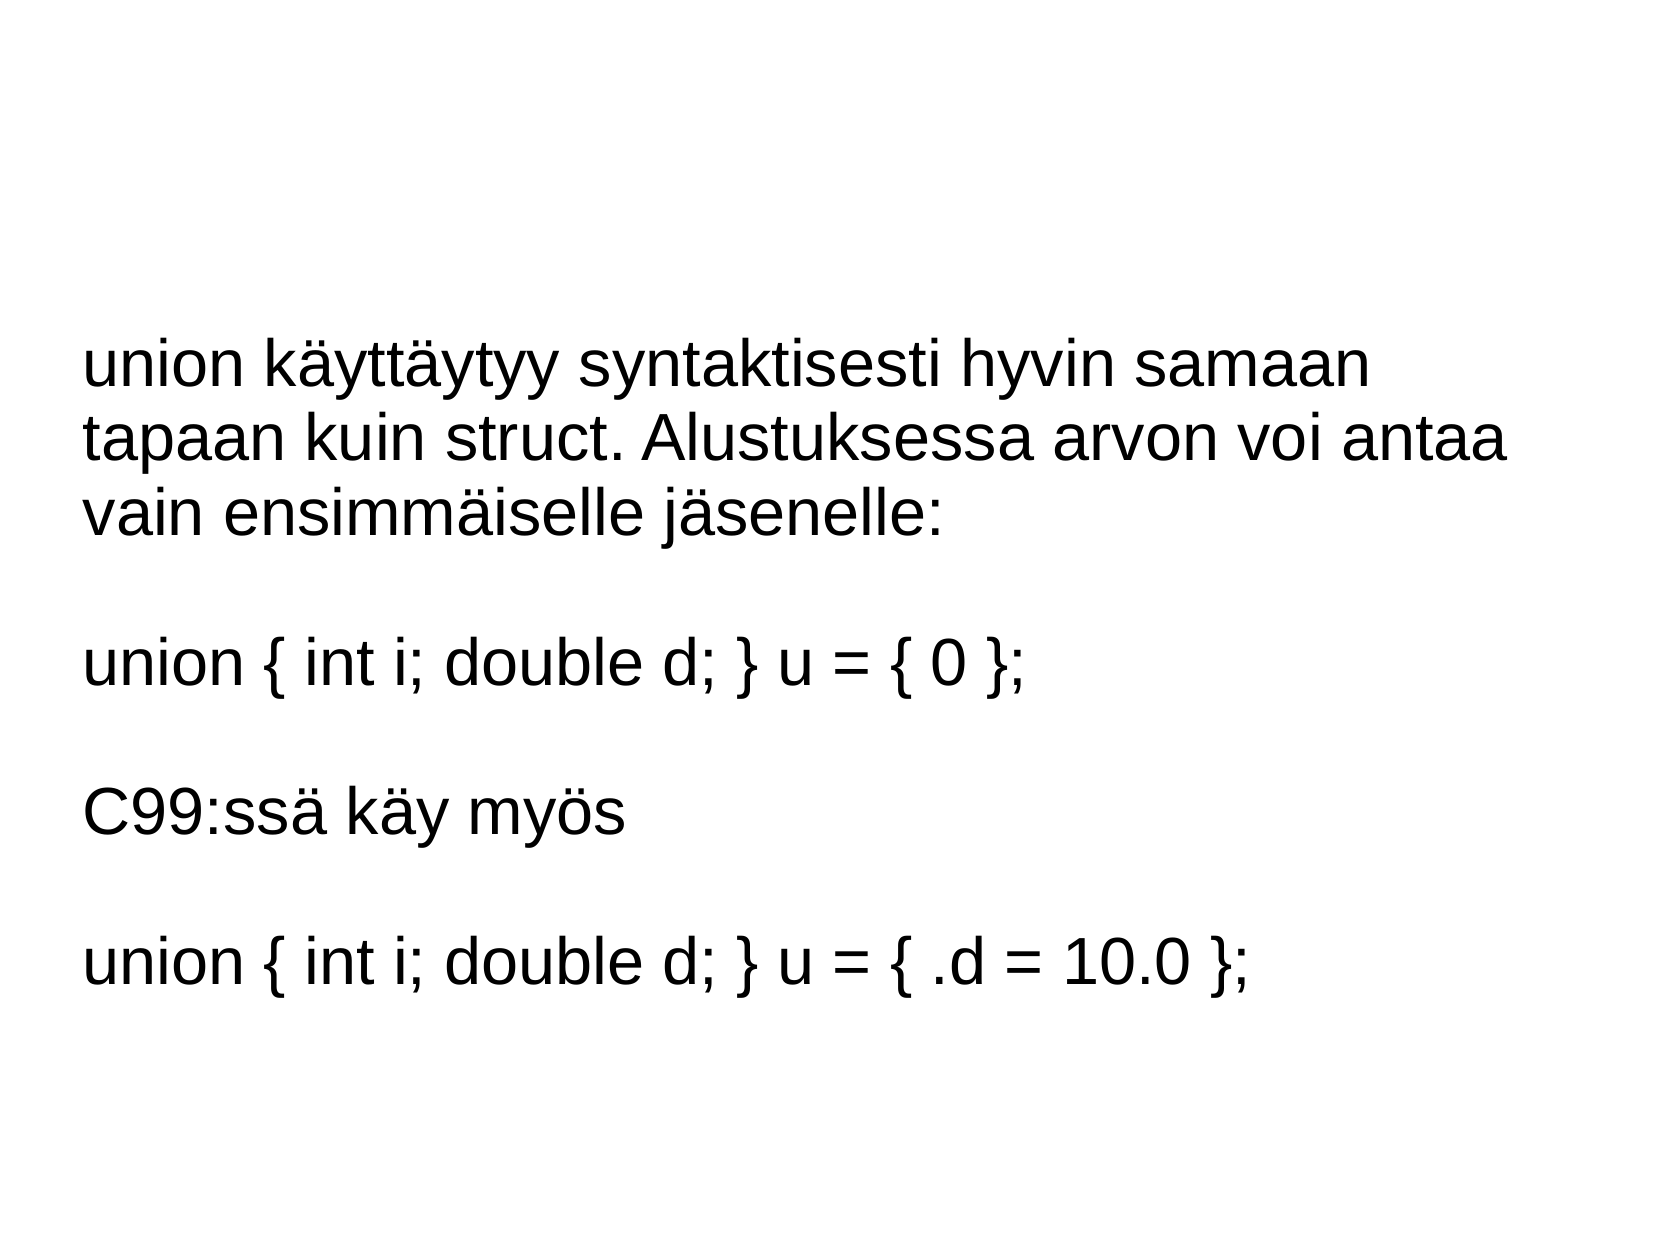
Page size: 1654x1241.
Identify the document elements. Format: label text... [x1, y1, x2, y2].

text_box union käyttäytyy syntaktisesti hyvin samaan tapaan kuin struct. Alustuksessa arvon voi antaa vain ensimmäiselle jäsenelle: union { int i; double d; } u = { 0 }; C99:ssä käy myös union { int i; double d; } u = { .d = 10.0 }; [82, 297, 1571, 1102]
